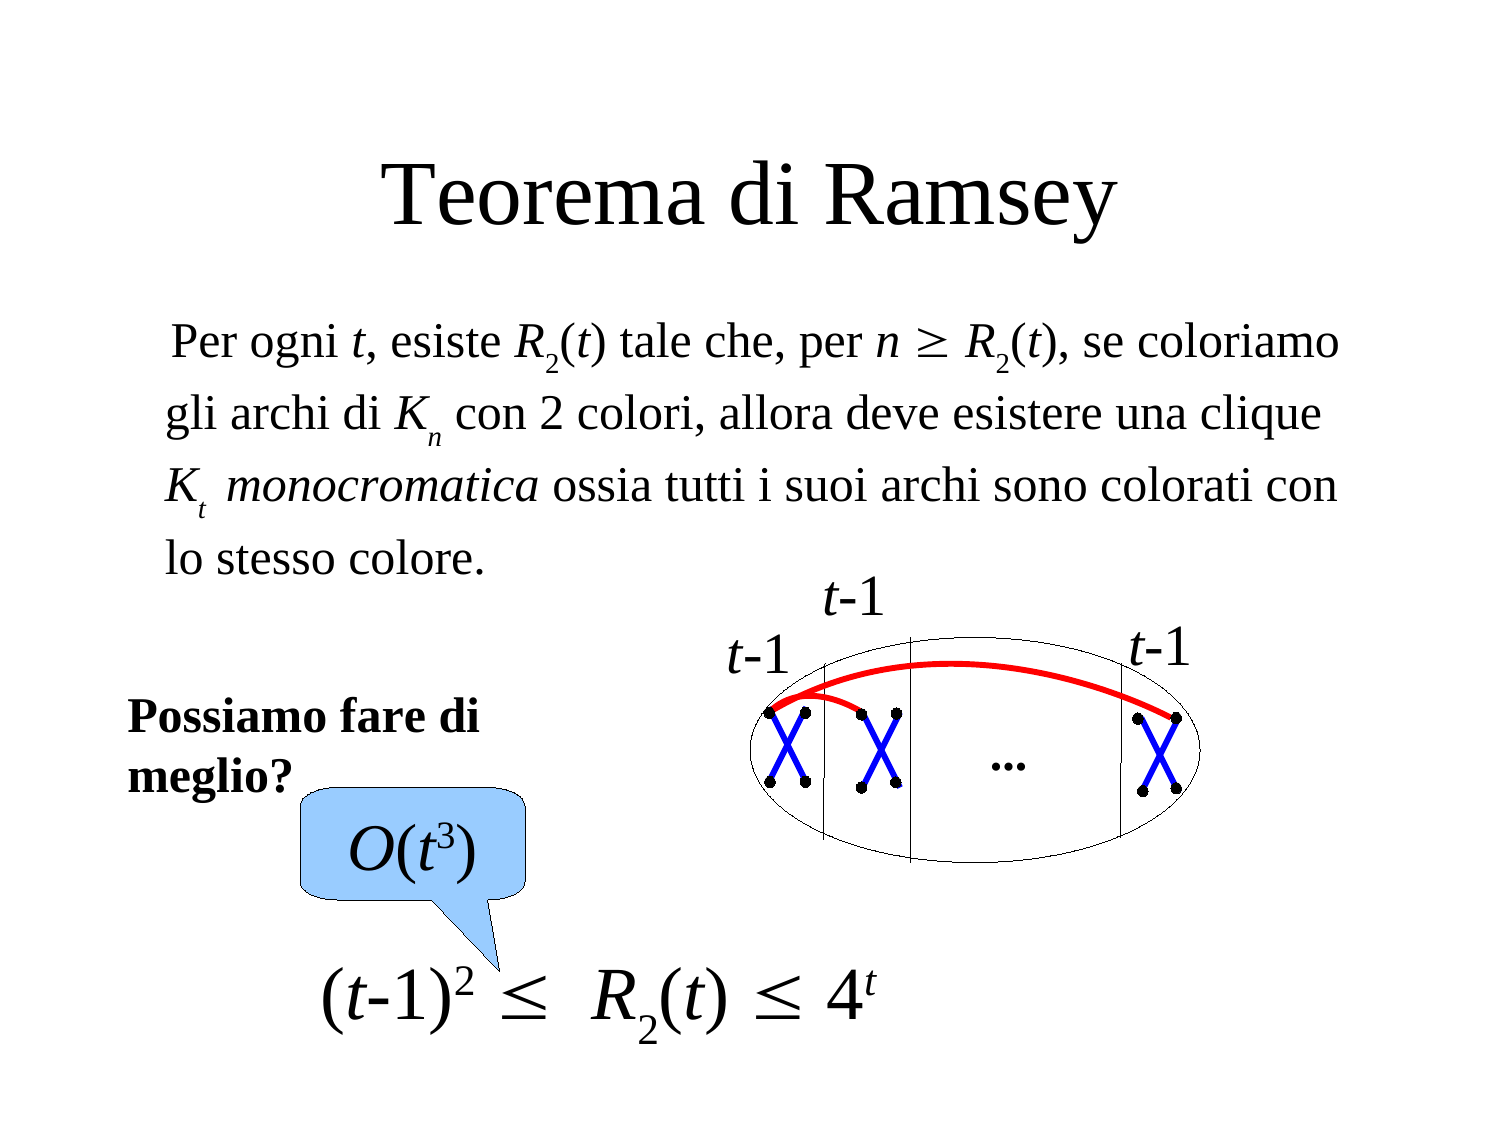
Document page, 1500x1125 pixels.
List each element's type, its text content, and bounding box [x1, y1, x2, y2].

text_box [826, 655, 910, 681]
text_box [911, 667, 1201, 863]
text_box t-1 [801, 549, 921, 655]
text_box t-1 [1107, 600, 1227, 705]
text_box t-1 [706, 607, 826, 713]
text_box [911, 637, 1107, 687]
text_box O(t3) [300, 787, 526, 972]
text_box Possiamo fare di meglio? [112, 675, 563, 810]
text_box [750, 669, 910, 858]
text_box ... [975, 712, 1043, 788]
text_box [776, 713, 799, 737]
title Teorema di Ramsey [112, 99, 1388, 288]
text_box Per ogni t, esiste R2(t) tale che, per n ≥ R2(t), se coloriamo gli archi di Kn con 2 colori, allora deve esistere una clique Kt monocromatica ossia tutti i suoi archi sono colorati con lo stesso colore. [150, 299, 1388, 592]
text_box (t-1)2 ≤ R2(t) ≤ 4t [300, 937, 1051, 1061]
